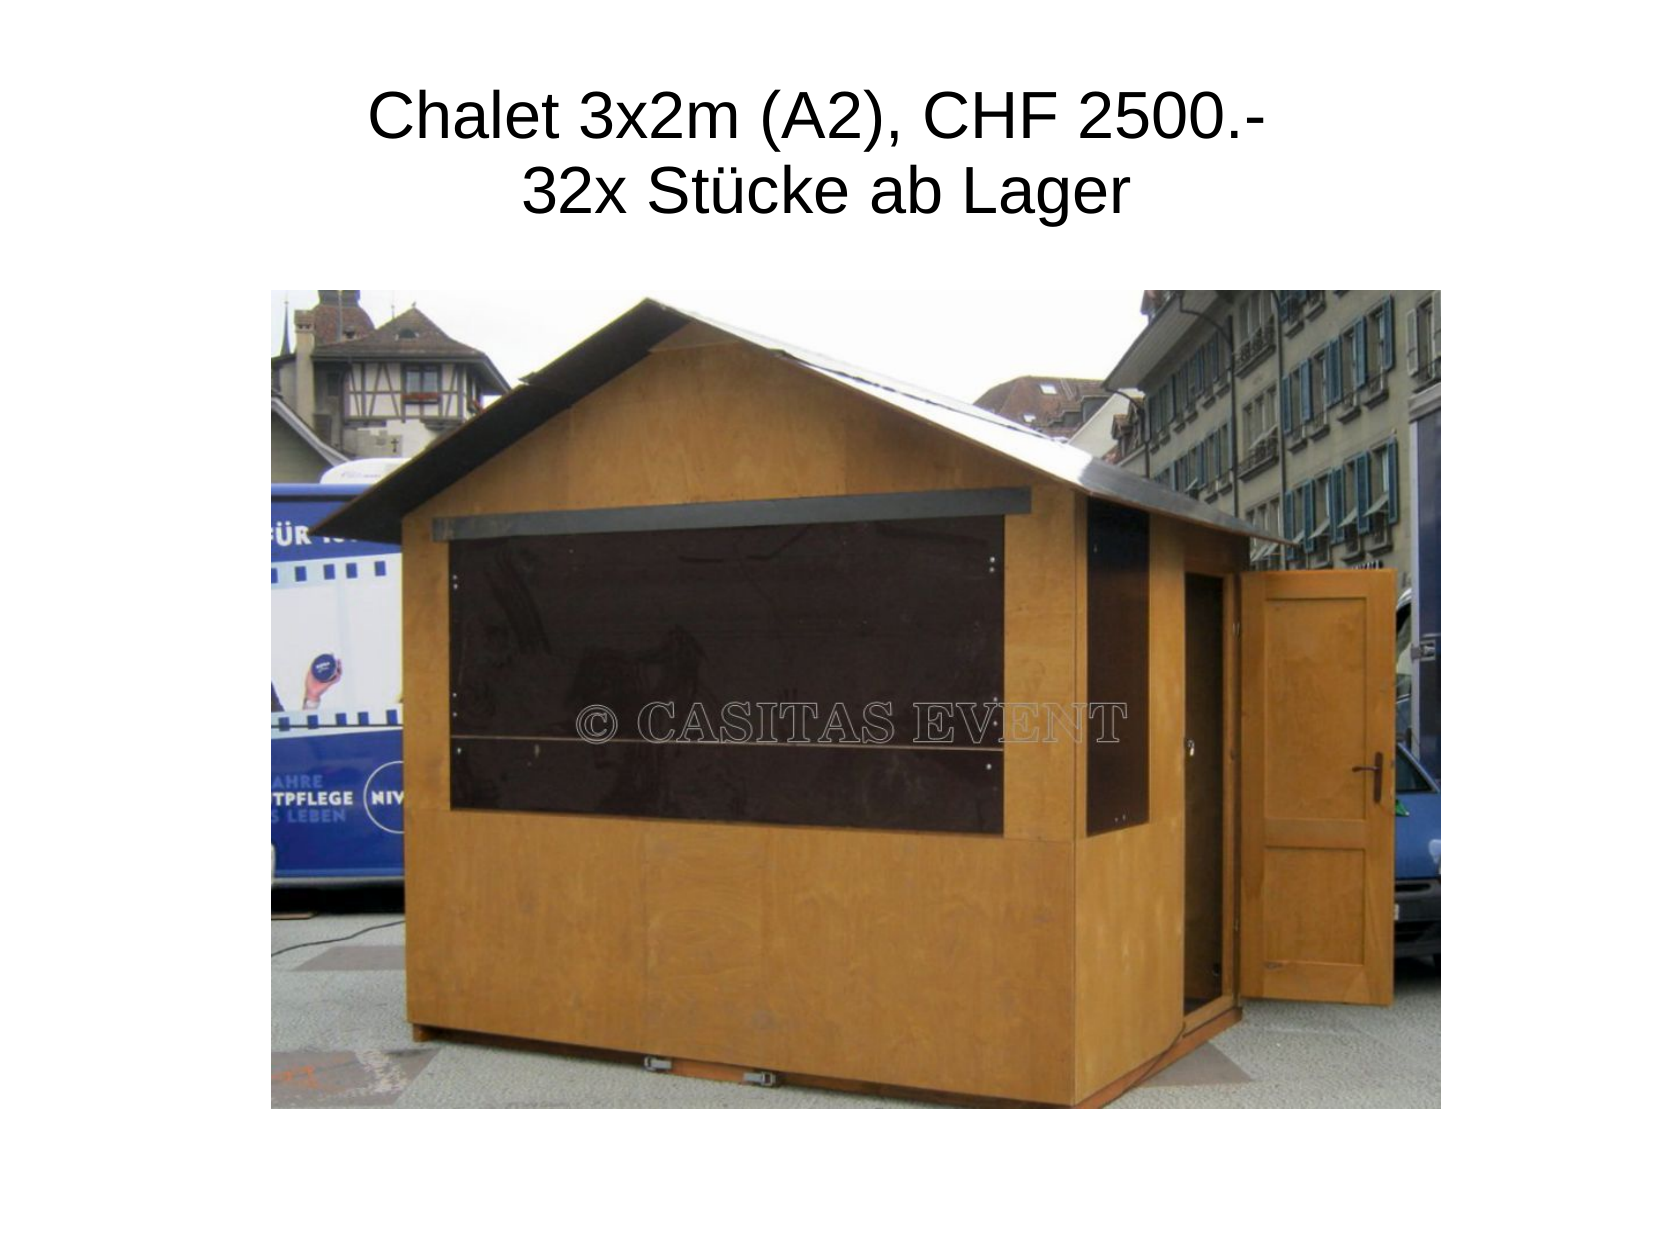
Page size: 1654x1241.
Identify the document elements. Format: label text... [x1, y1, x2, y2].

picture [271, 290, 1441, 1109]
title Chalet 3x2m (A2), CHF 2500.- 32x Stücke ab Lager [82, 49, 1571, 257]
